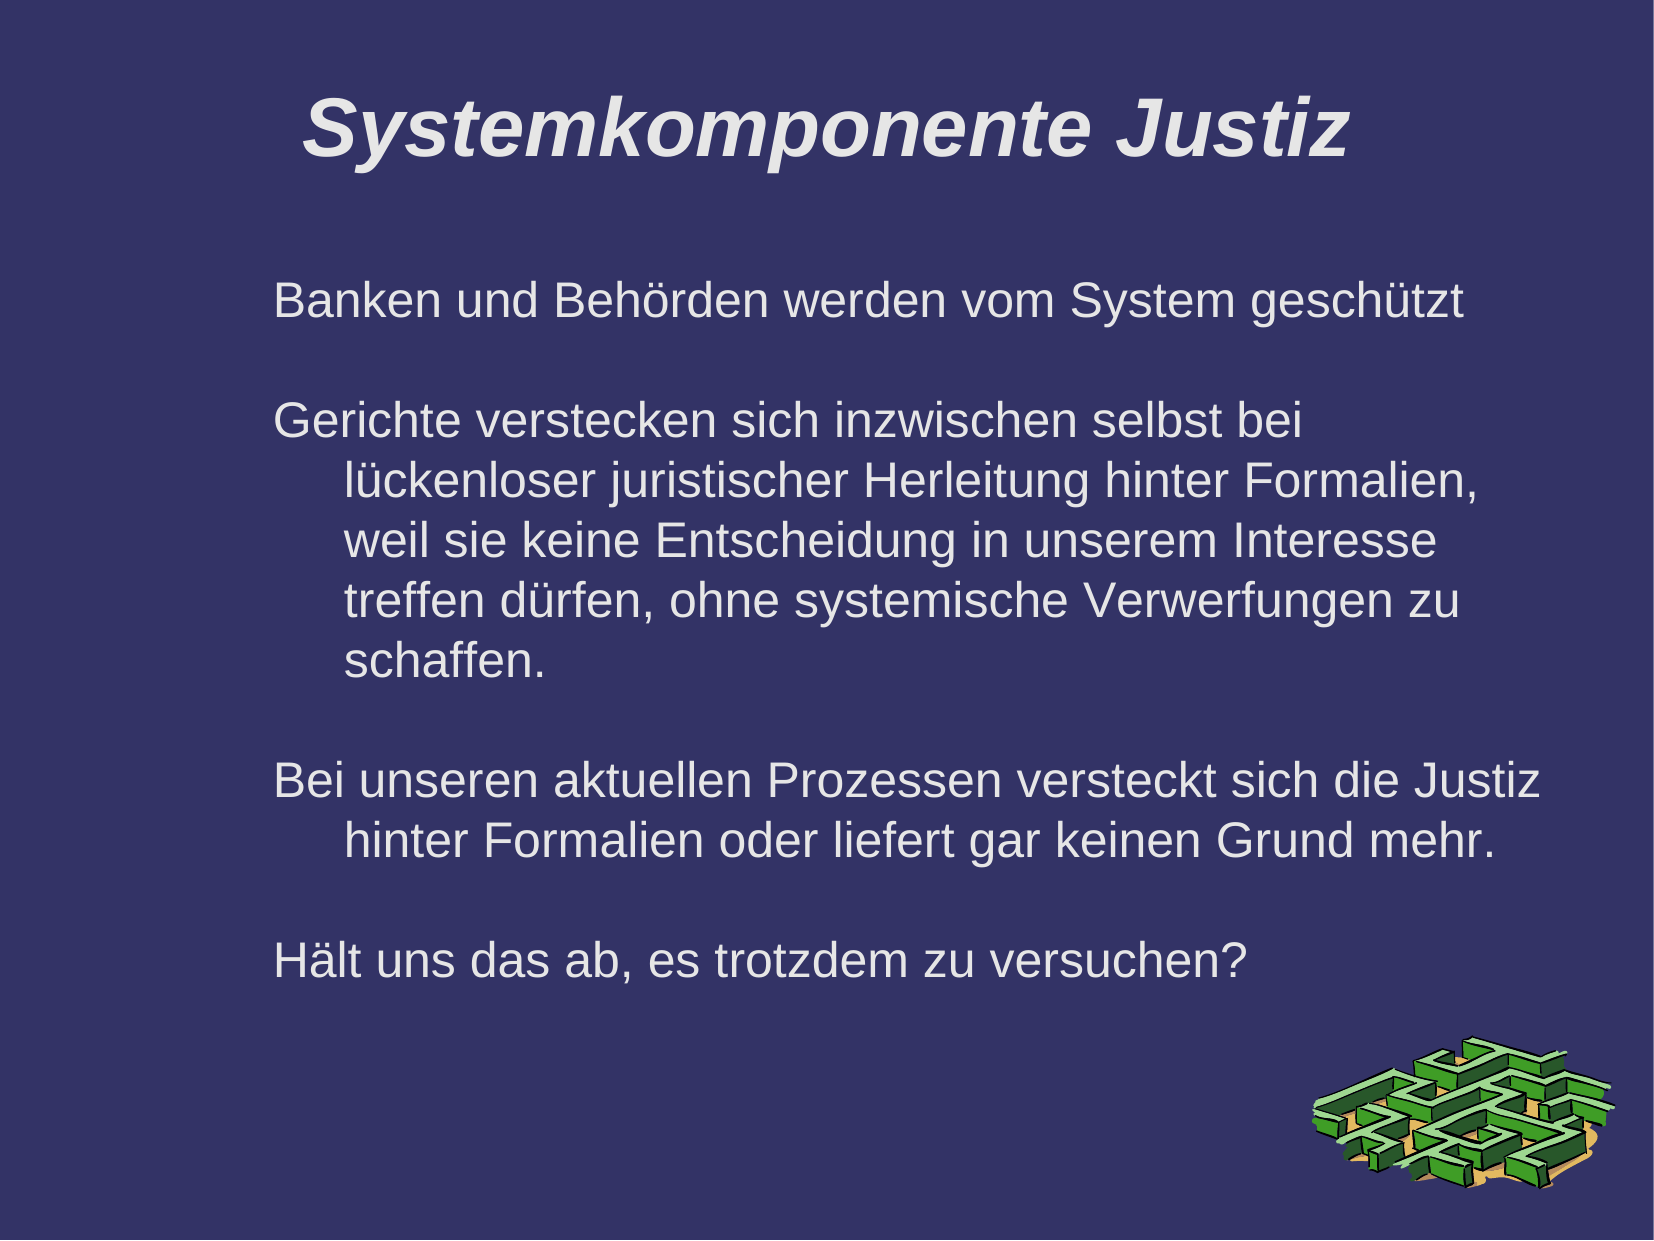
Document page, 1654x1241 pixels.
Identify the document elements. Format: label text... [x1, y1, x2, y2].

title Systemkomponente Justiz [121, 19, 1534, 227]
list Banken und Behörden werden vom System geschützt Gerichte verstecken sich inzwischen selbst bei lückenloser juristischer Herleitung hinter Formalien, weil sie keine Entscheidung in unserem Interesse treffen dürfen, ohne systemische Verwerfungen zu schaffen. Bei unseren aktuellen Prozessen versteckt sich die Justiz hinter Formalien oder liefert gar keinen Grund mehr. Hält uns das ab, es trotzdem zu versuchen? [178, 217, 1570, 1040]
